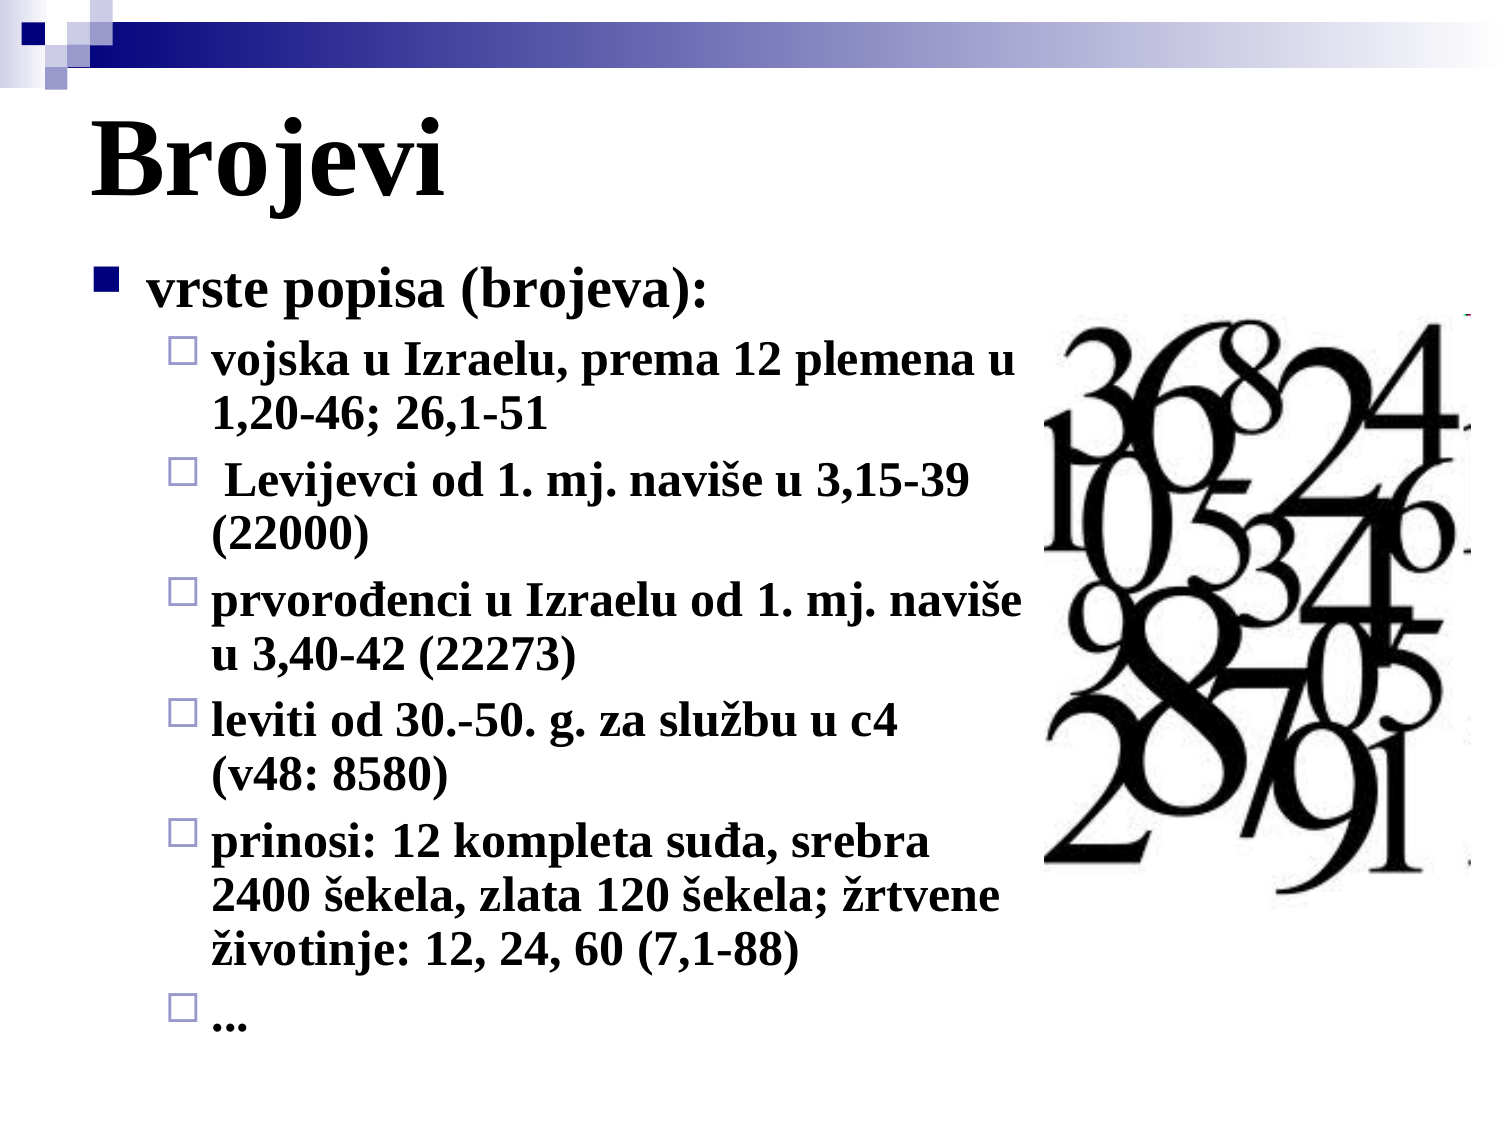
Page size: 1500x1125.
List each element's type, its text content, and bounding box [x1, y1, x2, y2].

list vrste popisa (brojeva): vojska u Izraelu, prema 12 plemena u 1,20-46; 26,1-51 Levijevci od 1. mj. naviše u 3,15-39 (22000) prvorođenci u Izraelu od 1. mj. naviše u 3,40-42 (22273) leviti od 30.-50. g. za službu u c4 (v48: 8580) prinosi: 12 kompleta suđa, srebra 2400 šekela, zlata 120 šekela; žrtvene životinje: 12, 24, 60 (7,1-88) ... [74, 249, 1044, 1125]
picture [1044, 314, 1471, 917]
title Brojevi [75, 0, 1426, 300]
